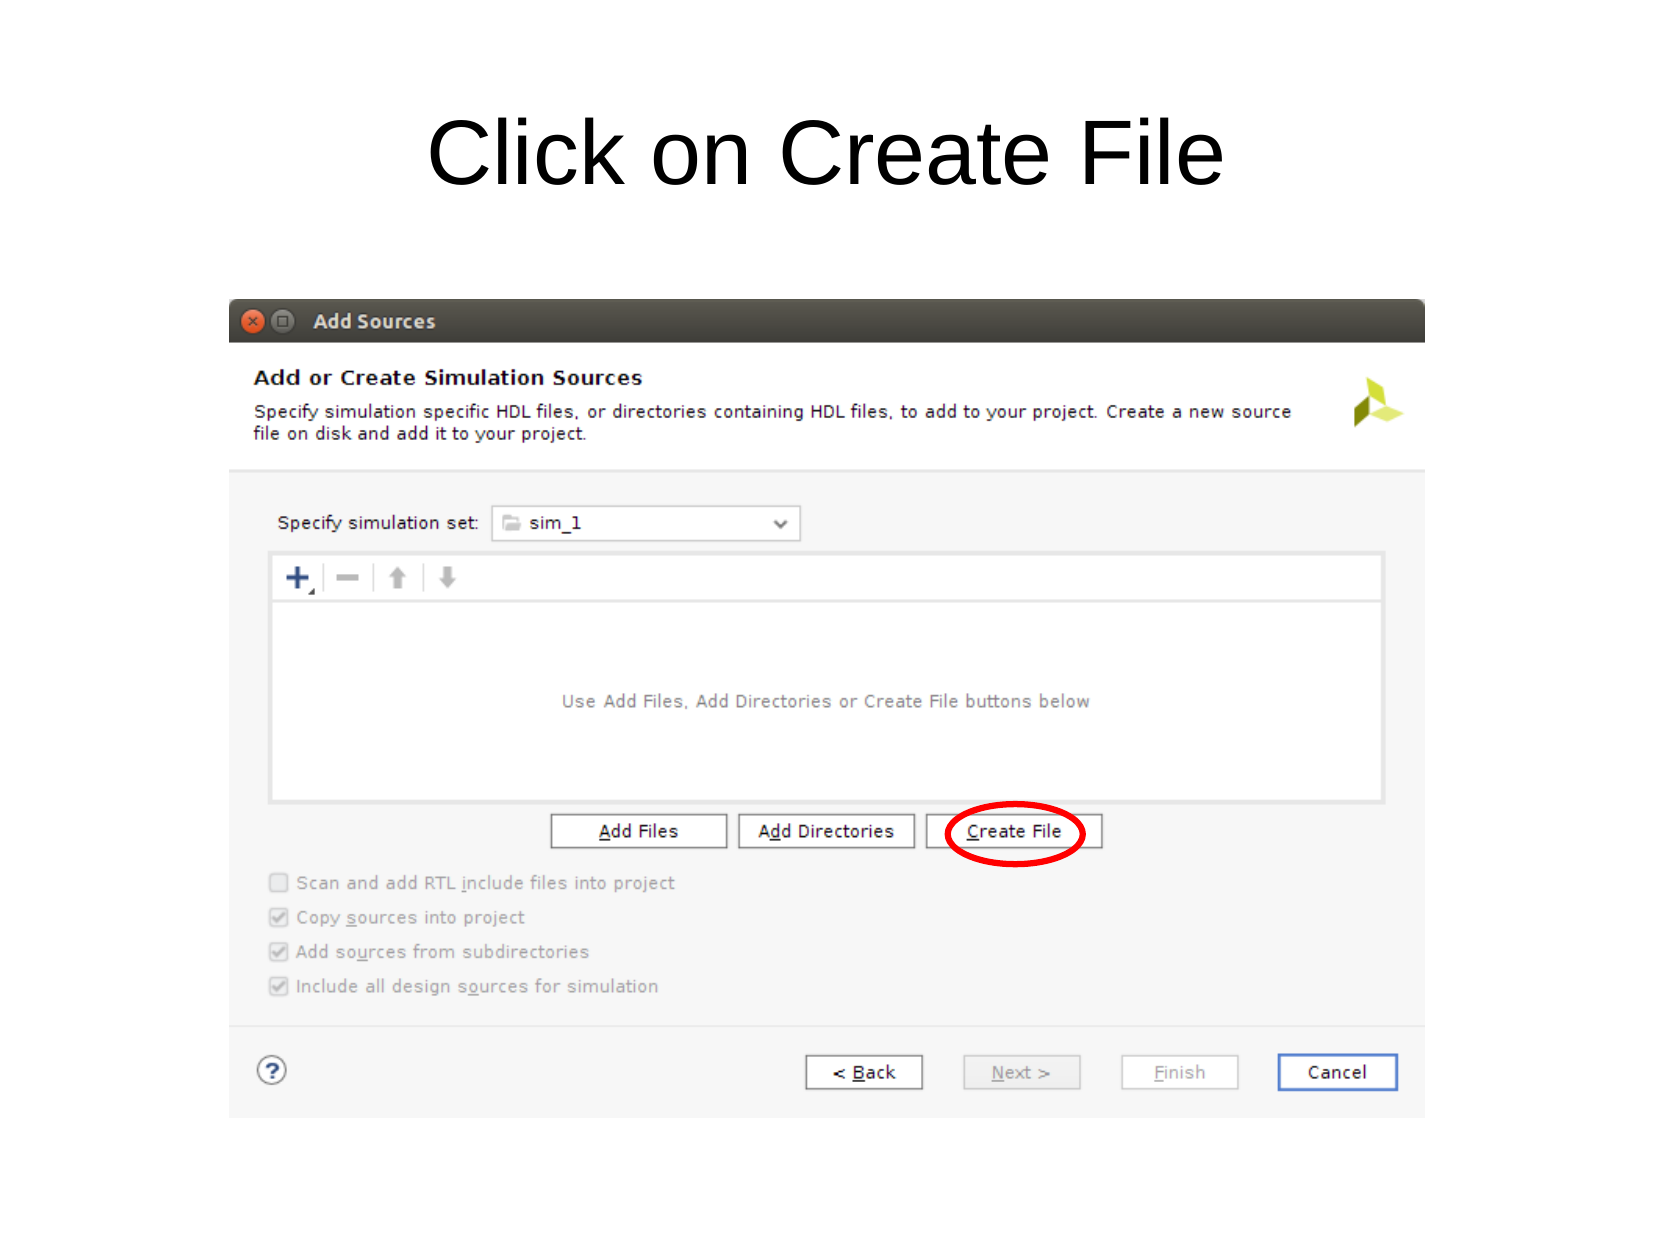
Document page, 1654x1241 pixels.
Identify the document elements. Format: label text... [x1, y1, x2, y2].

title Click on Create File [82, 49, 1571, 257]
picture [229, 299, 1425, 1118]
